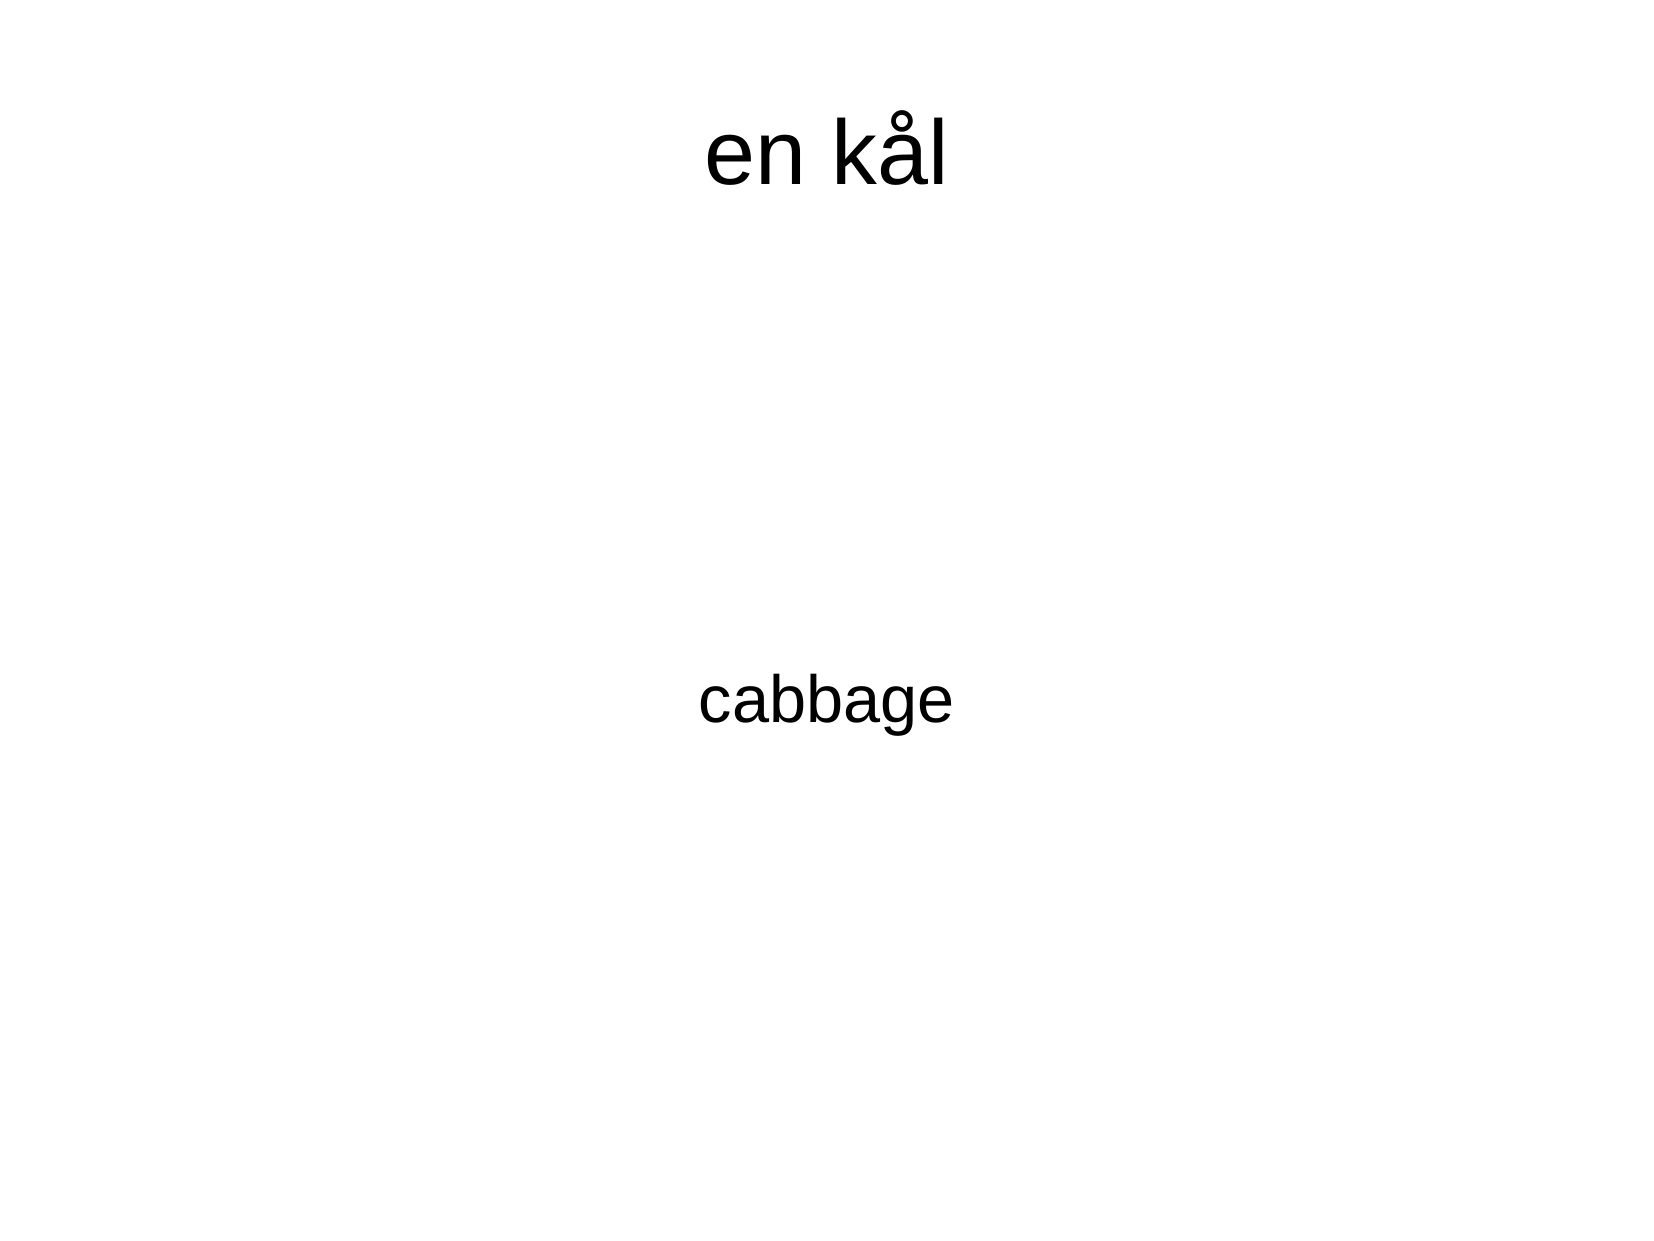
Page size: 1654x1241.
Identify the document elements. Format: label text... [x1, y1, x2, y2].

subtitle cabbage [82, 297, 1571, 1102]
title en kål [82, 56, 1571, 250]
